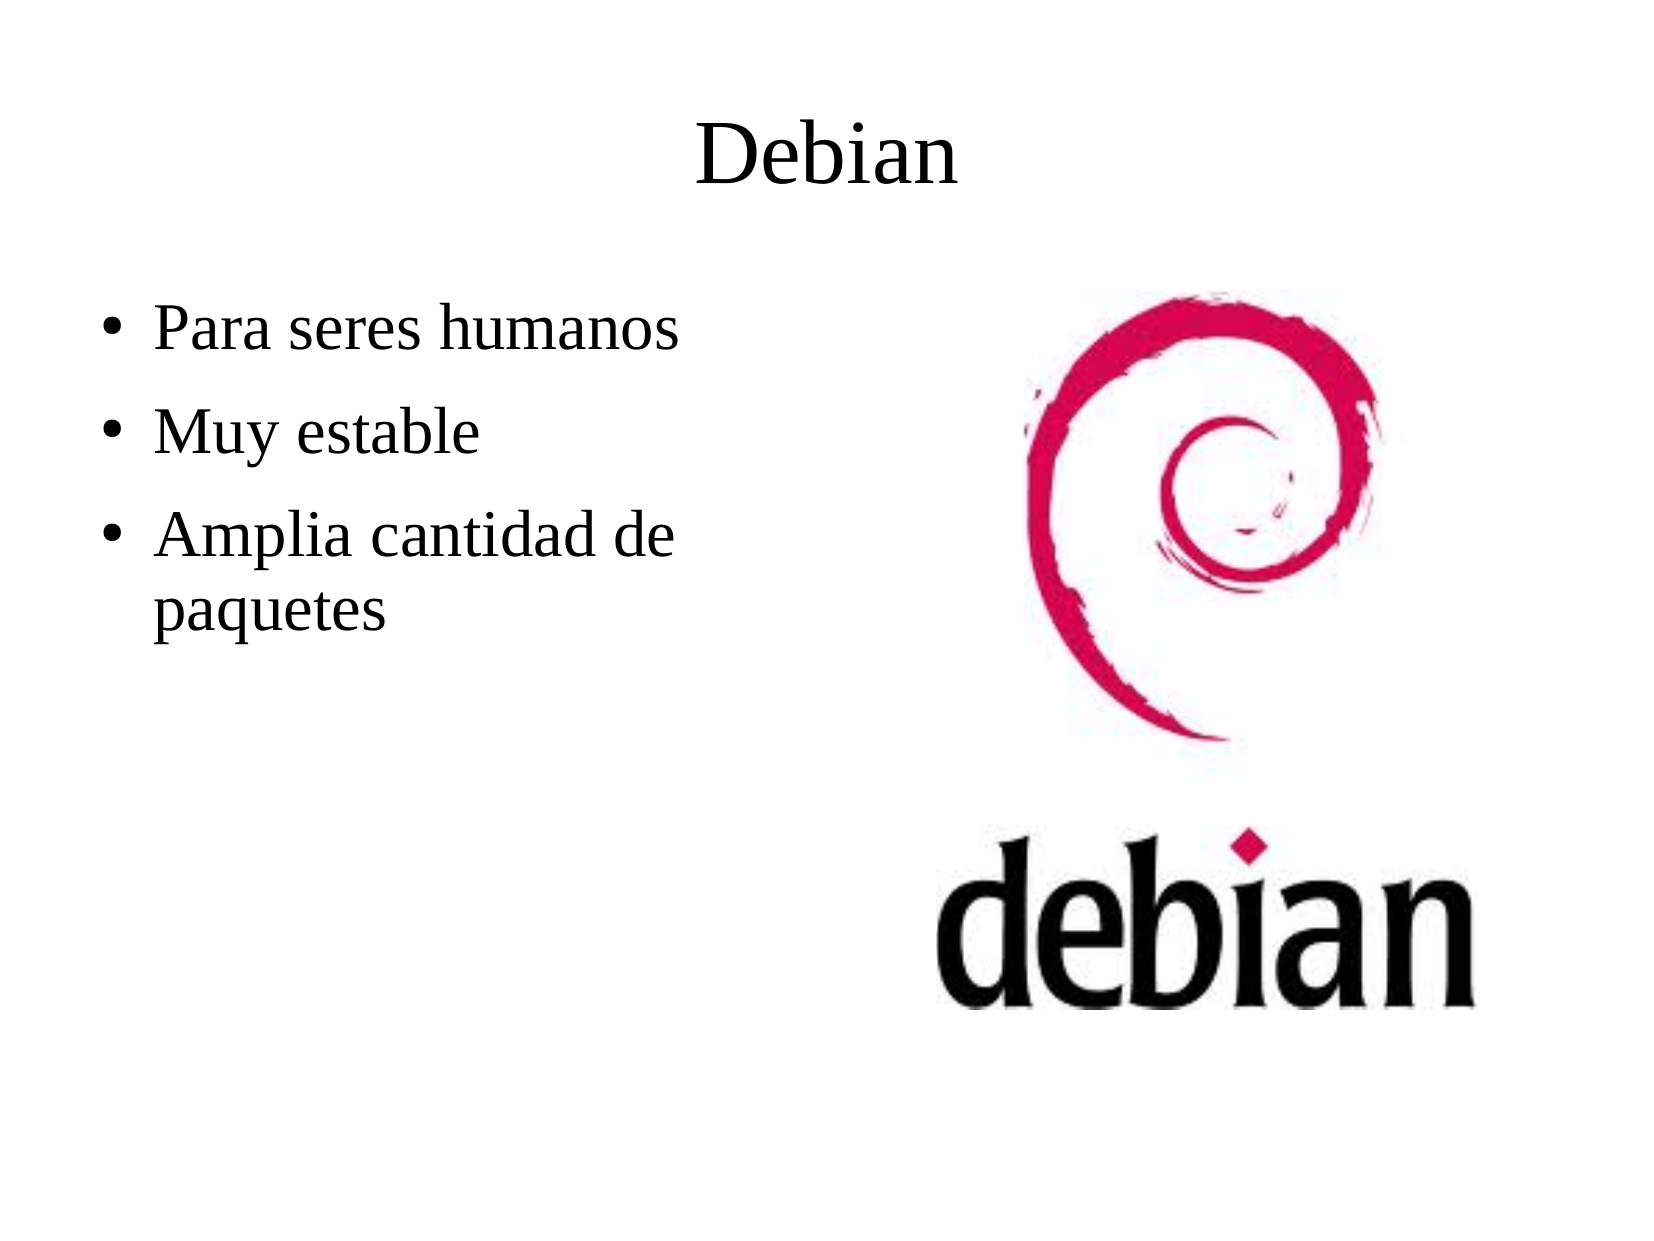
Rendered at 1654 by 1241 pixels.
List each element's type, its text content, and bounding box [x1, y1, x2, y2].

picture [936, 290, 1480, 1010]
title Debian [82, 49, 1571, 257]
list Para seres humanos Muy estable Amplia cantidad de paquetes [82, 290, 809, 1010]
